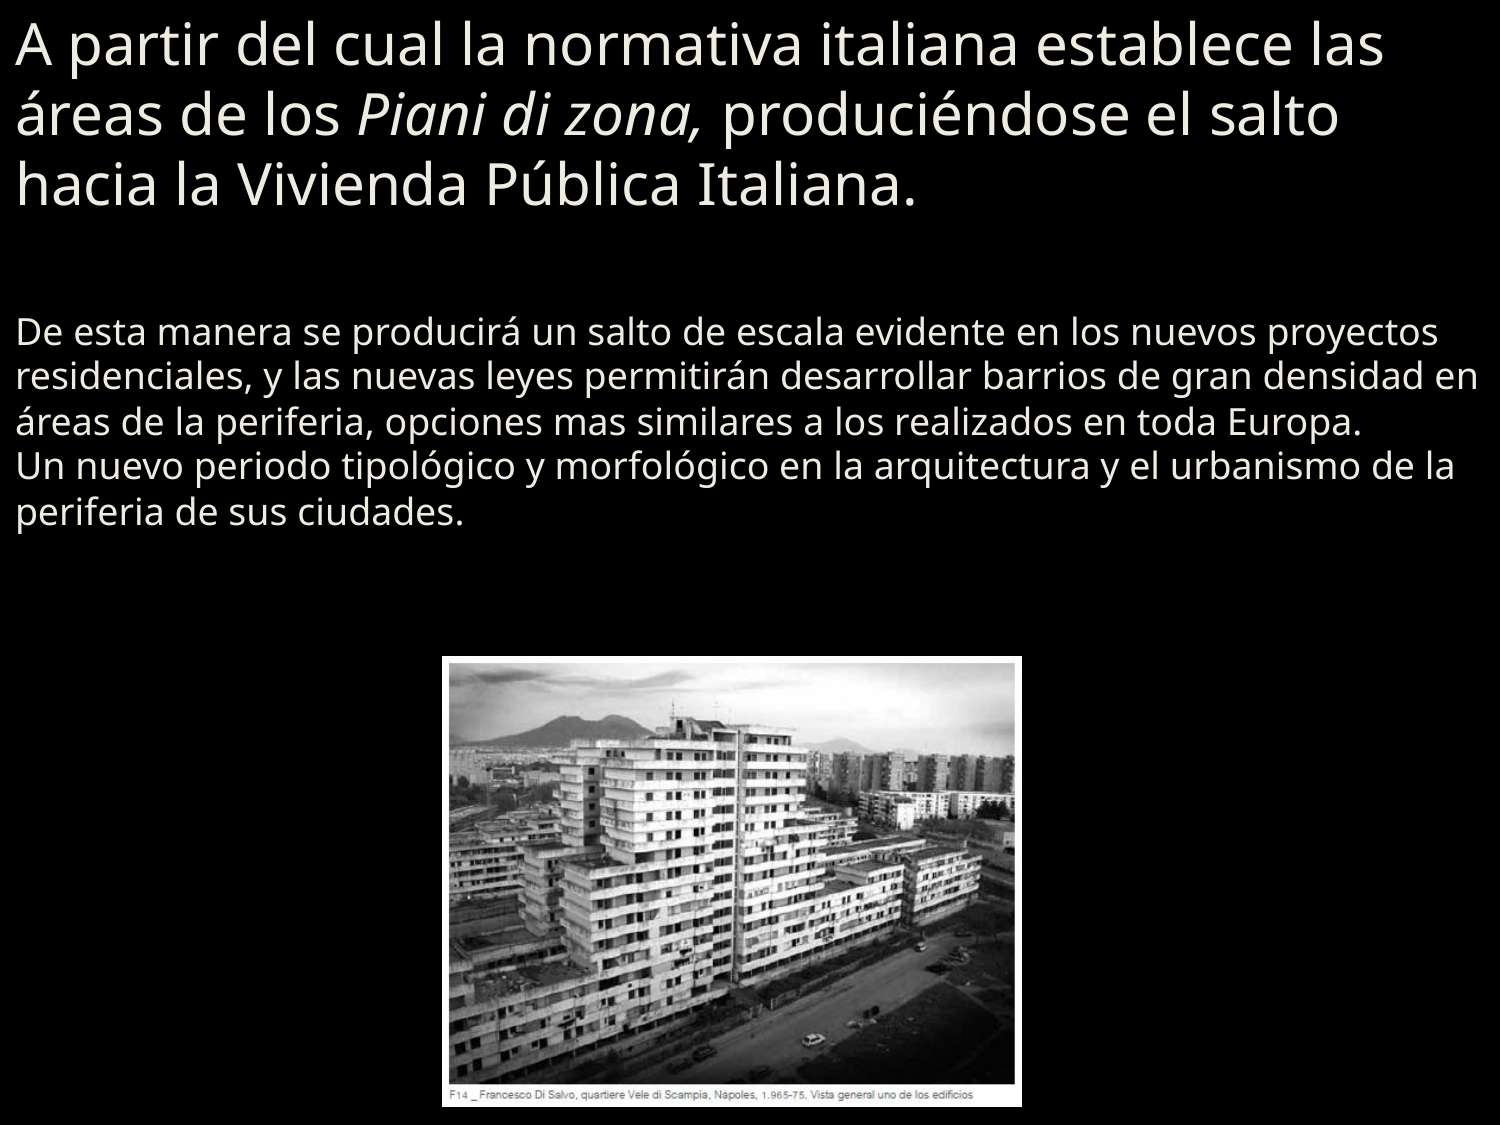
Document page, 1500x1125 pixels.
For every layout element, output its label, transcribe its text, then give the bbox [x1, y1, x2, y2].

text_box A partir del cual la normativa italiana establece las áreas de los Piani di zona, produciéndose el salto hacia la Vivienda Pública Italiana. De esta manera se producirá un salto de escala evidente en los nuevos proyectos residenciales, y las nuevas leyes permitirán desarrollar barrios de gran densidad en áreas de la periferia, opciones mas similares a los realizados en toda Europa. Un nuevo periodo tipológico y morfológico en la arquitectura y el urbanismo de la periferia de sus ciudades. [0, 0, 1500, 798]
picture [442, 656, 1022, 1107]
